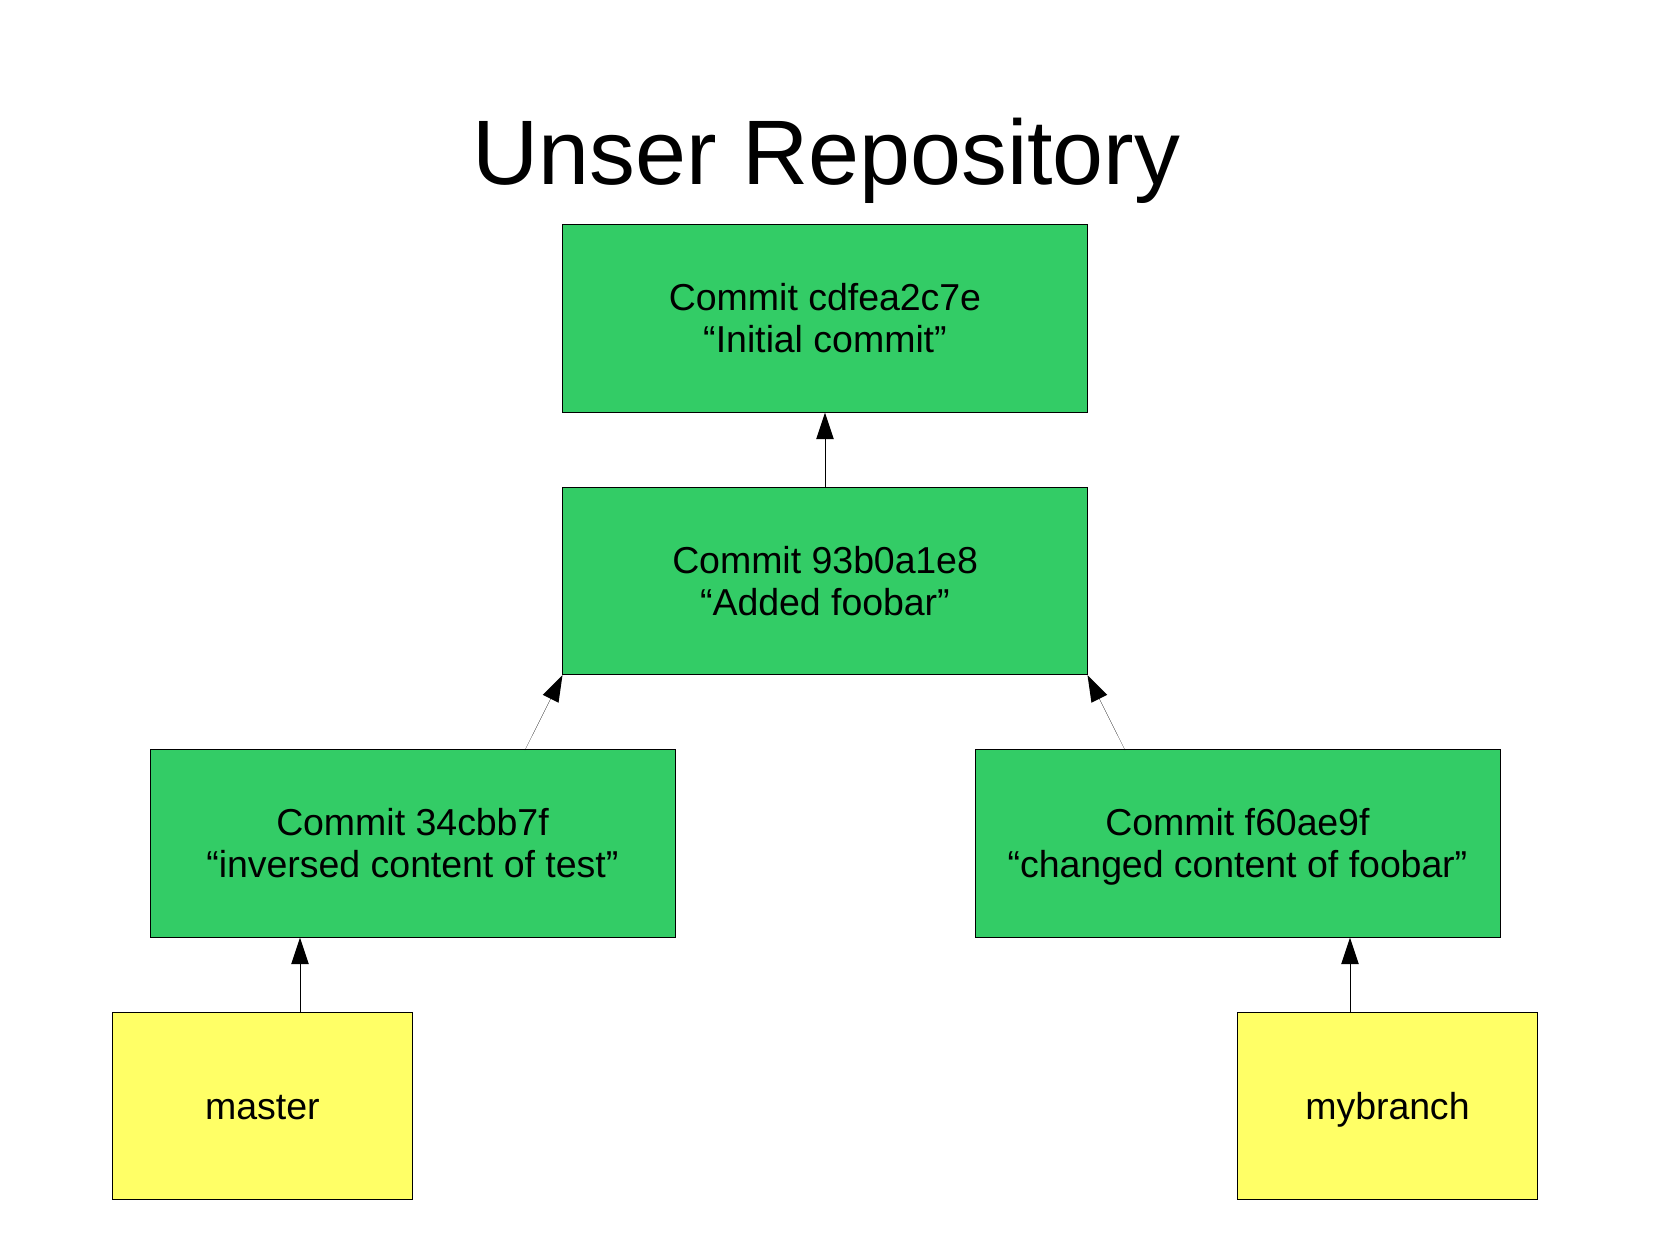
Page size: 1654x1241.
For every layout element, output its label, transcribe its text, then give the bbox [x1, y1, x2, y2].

text_box Commit cdfea2c7e “Initial commit” [562, 224, 1088, 413]
text_box mybranch [1237, 1012, 1538, 1200]
text_box master [112, 1012, 413, 1200]
title Unser Repository [82, 56, 1571, 250]
text_box Commit 34cbb7f “inversed content of test” [150, 749, 676, 938]
text_box Commit 93b0a1e8 “Added foobar” [562, 487, 1088, 675]
text_box Commit f60ae9f “changed content of foobar” [975, 749, 1501, 938]
